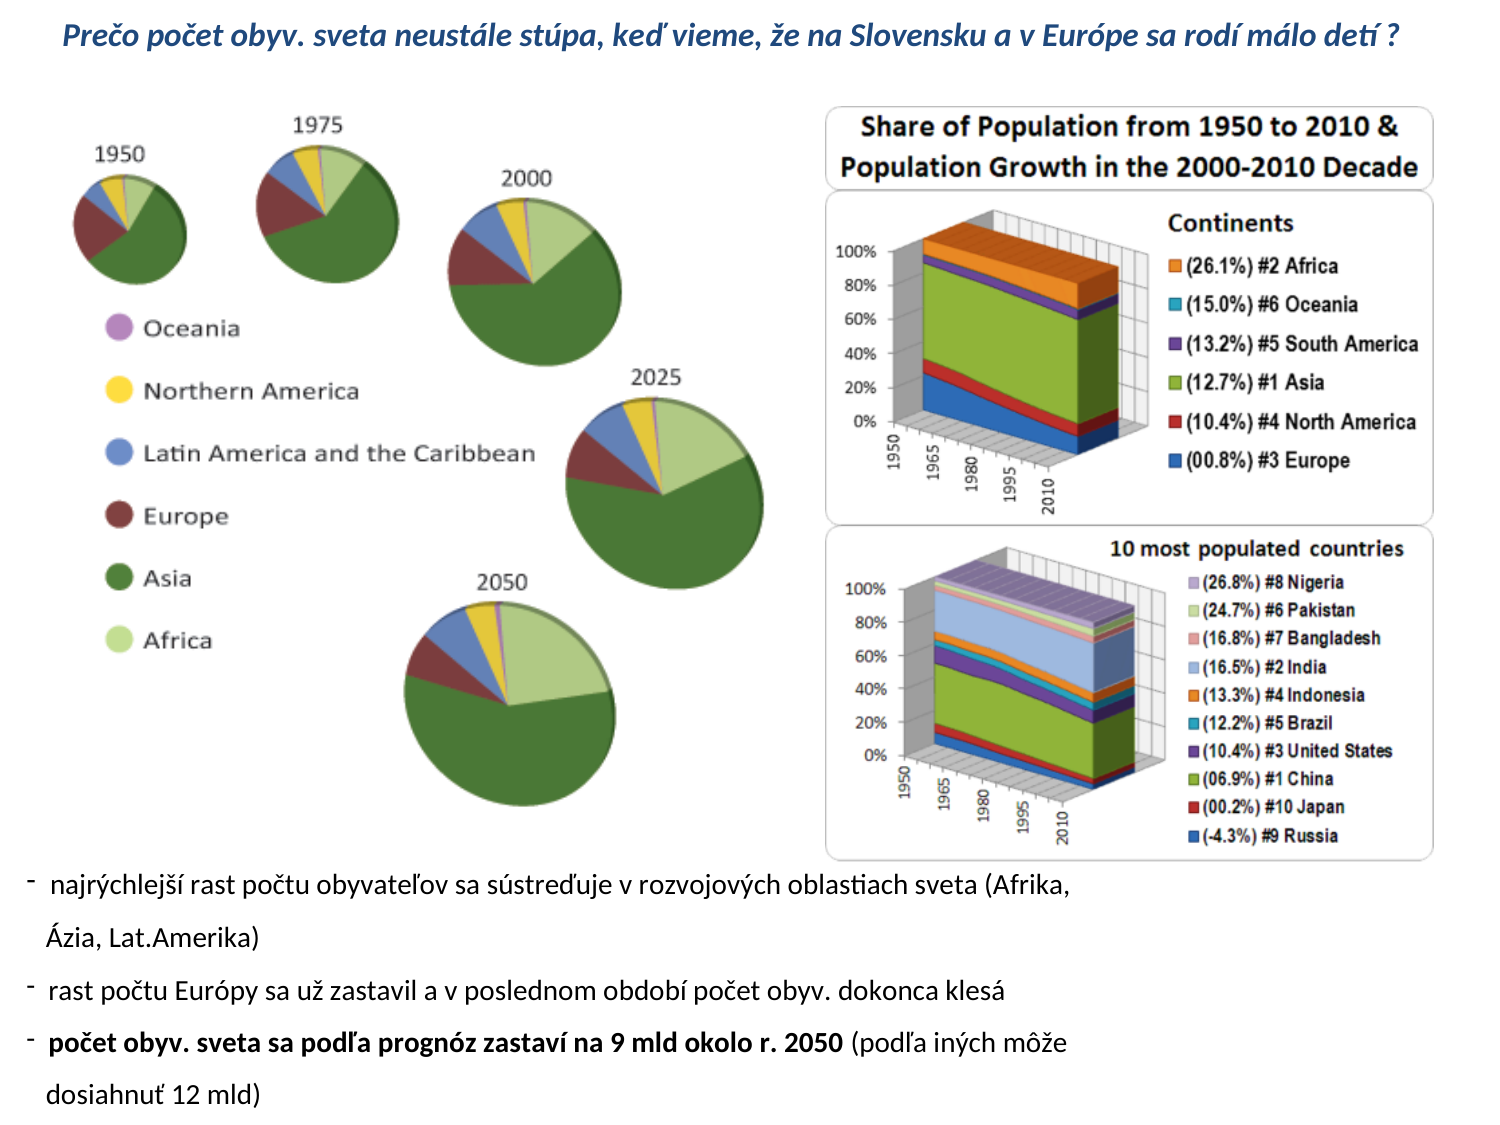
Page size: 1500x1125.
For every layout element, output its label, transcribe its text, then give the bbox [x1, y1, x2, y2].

picture [58, 100, 786, 827]
text_box Prečo počet obyv. sveta neustále stúpa, keď vieme, že na Slovensku a v Európe sa rodí málo detí ? [47, 5, 1418, 61]
text_box najrýchlejší rast počtu obyvateľov sa sústreďuje v rozvojových oblastiach sveta (Afrika, Ázia, Lat.Amerika) rast počtu Európy sa už zastavil a v poslednom období počet obyv. dokonca klesá počet obyv. sveta sa podľa prognóz zastaví na 9 mld okolo r. 2050 (podľa iných môže dosiahnuť 12 mld) [11, 837, 1489, 1119]
picture [825, 106, 1434, 837]
